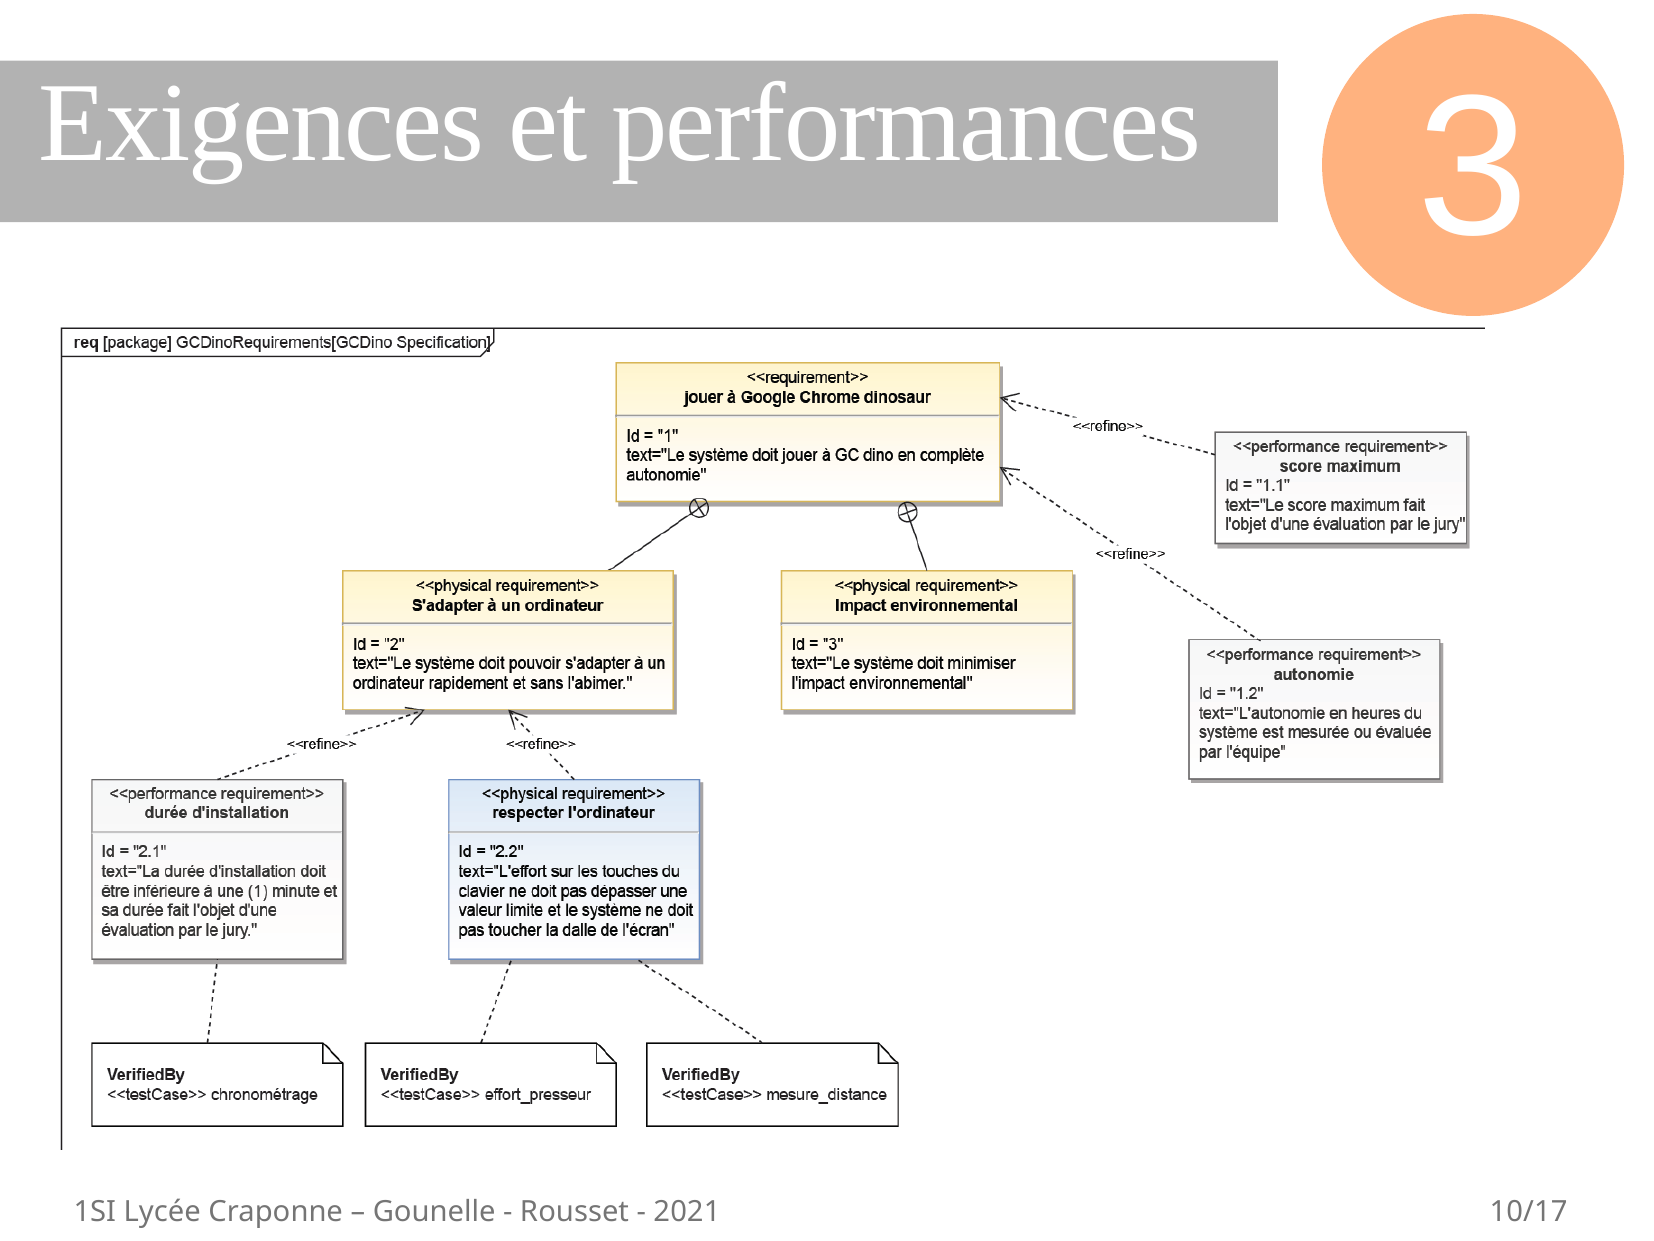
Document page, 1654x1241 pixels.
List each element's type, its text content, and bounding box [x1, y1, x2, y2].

text_box Exigences et performances [0, 60, 1278, 223]
picture [56, 322, 1485, 1150]
text_box 3 [1322, 13, 1625, 316]
